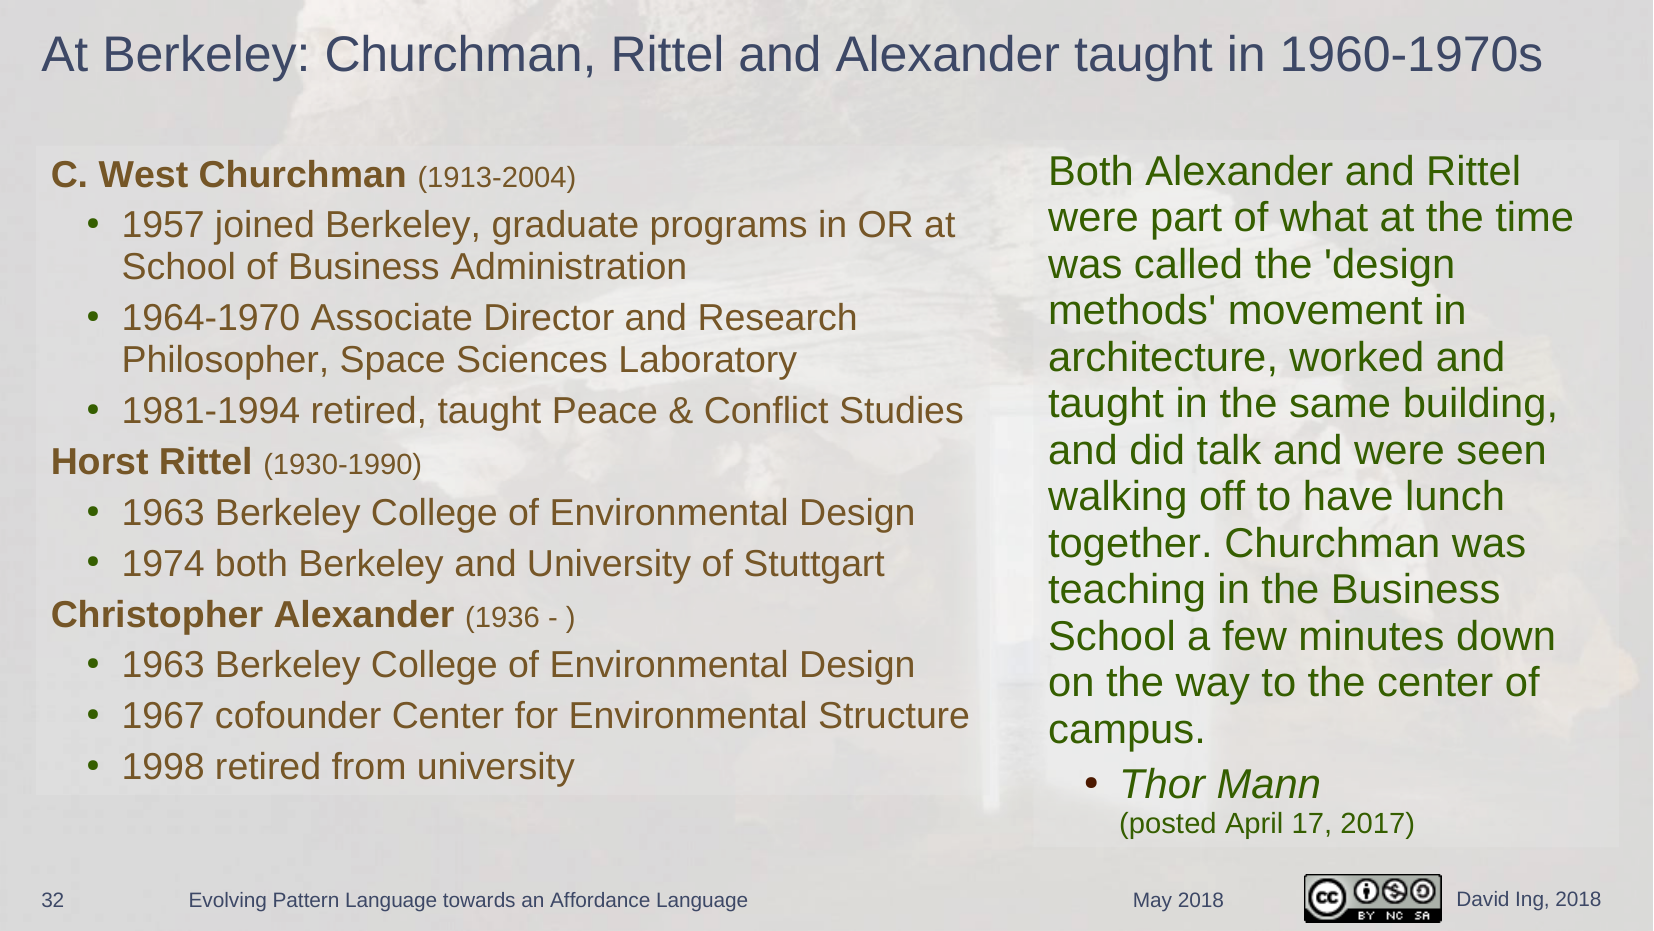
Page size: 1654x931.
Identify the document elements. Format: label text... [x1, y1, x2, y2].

text_box 1967 Pattern Manual [0, 0, 1653, 931]
text_box Both Alexander and Rittel were part of what at the time was called the 'design methods' movement in architecture, worked and taught in the same building, and did talk and were seen walking off to have lunch together. Churchman was teaching in the Business School a few minutes down on the way to the center of campus. Thor Mann (posted April 17, 2017) [1033, 140, 1619, 848]
picture [1304, 874, 1442, 923]
text_box C. West Churchman (1913-2004) 1957 joined Berkeley, graduate programs in OR at School of Business Administration 1964-1970 Associate Director and Research Philosopher, Space Sciences Laboratory 1981-1994 retired, taught Peace & Conflict Studies Horst Rittel (1930-1990) 1963 Berkeley College of Environmental Design 1974 both Berkeley and University of Stuttgart Christopher Alexander (1936 - ) 1963 Berkeley College of Environmental Design 1967 cofounder Center for Environmental Structure 1998 retired from university [36, 145, 990, 796]
title At Berkeley: Churchman, Rittel and Alexander taught in 1960-1970s [41, 30, 1613, 181]
